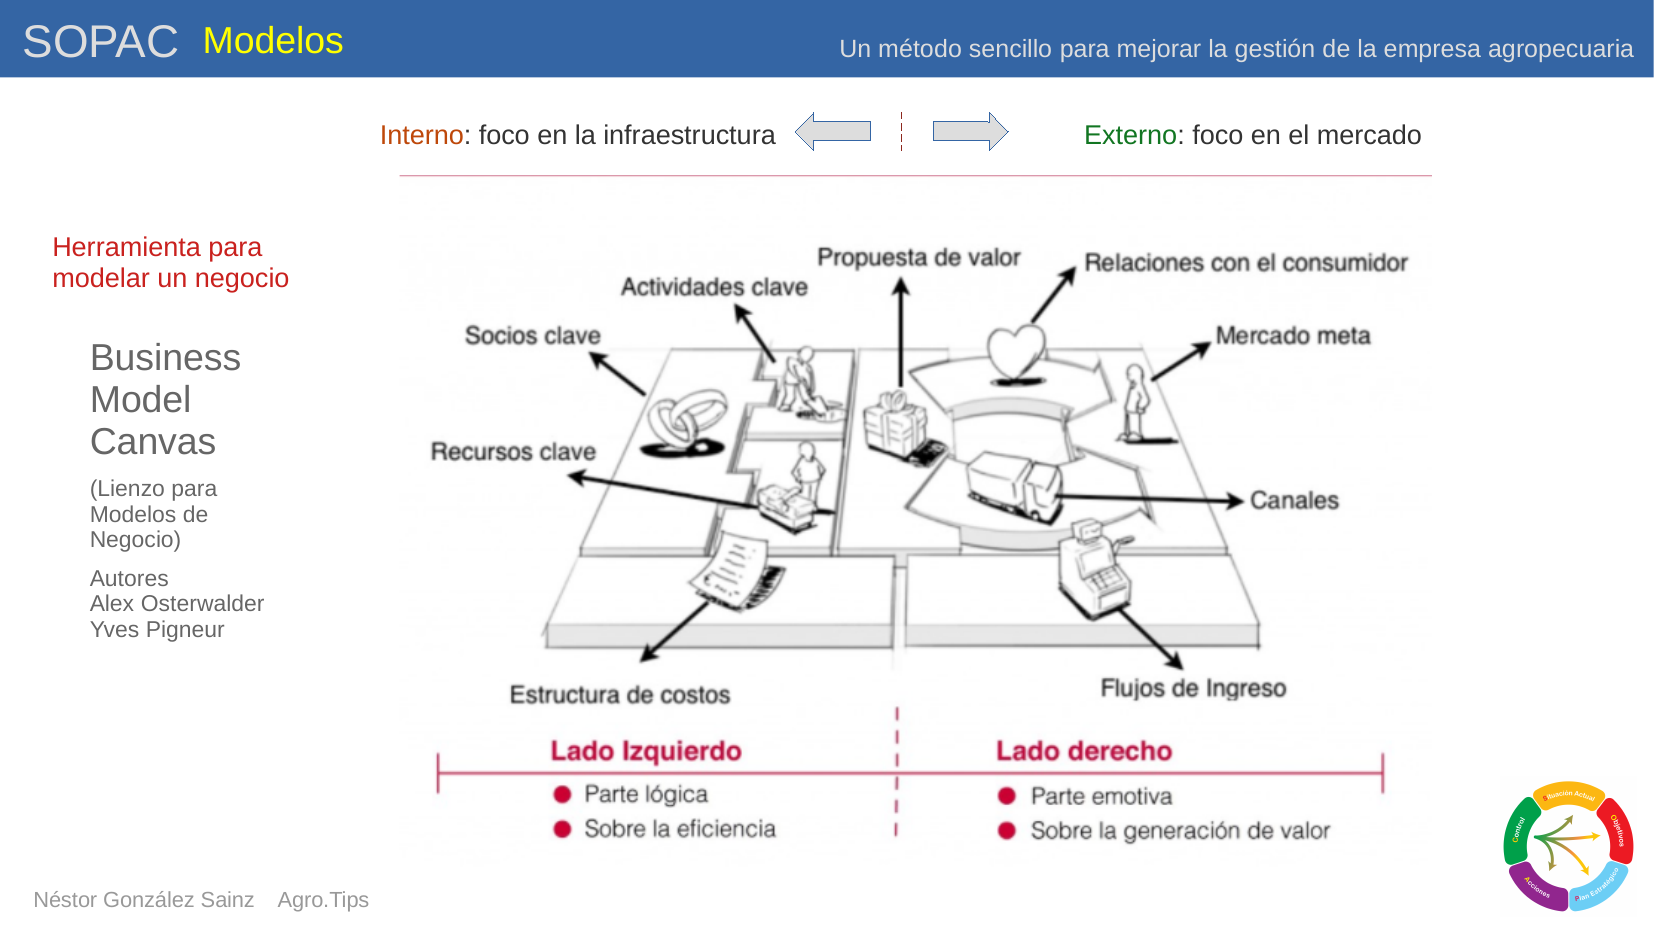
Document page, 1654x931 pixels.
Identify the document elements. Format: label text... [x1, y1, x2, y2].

picture [388, 175, 1432, 881]
text_box Autores Alex Osterwalder Yves Pigneur [75, 558, 282, 650]
text_box Business Model Canvas (Lienzo para Modelos de Negocio) [75, 328, 301, 561]
text_box Externo: foco en el mercado [1069, 112, 1482, 202]
text_box Interno: foco en la infraestructura [364, 112, 853, 158]
text_box Herramienta para modelar un negocio [37, 225, 338, 301]
text_box [795, 112, 871, 151]
text_box Modelos [187, 11, 488, 76]
text_box [933, 112, 1009, 151]
picture [1500, 776, 1637, 917]
